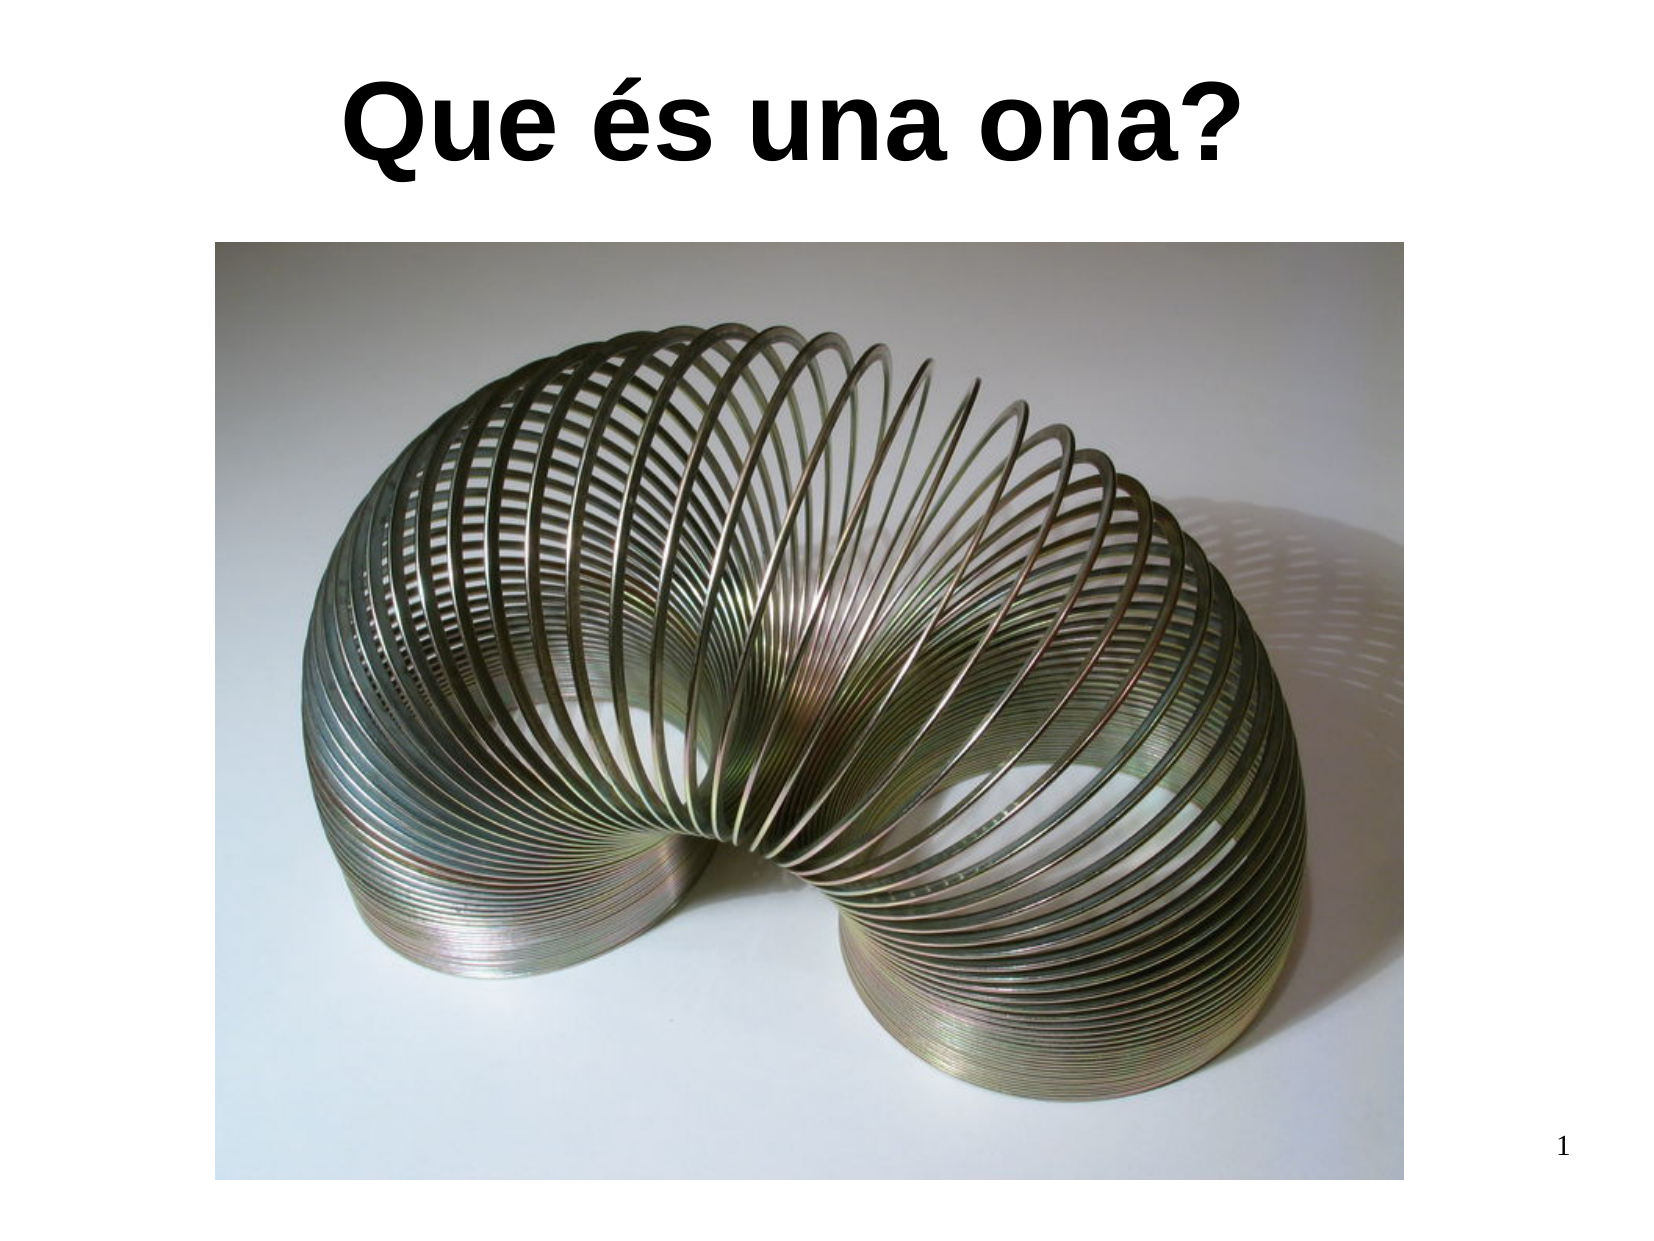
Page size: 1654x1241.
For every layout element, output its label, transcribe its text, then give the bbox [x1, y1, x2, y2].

picture [215, 242, 1404, 1180]
text_box Que és una ona? [325, 51, 1287, 192]
